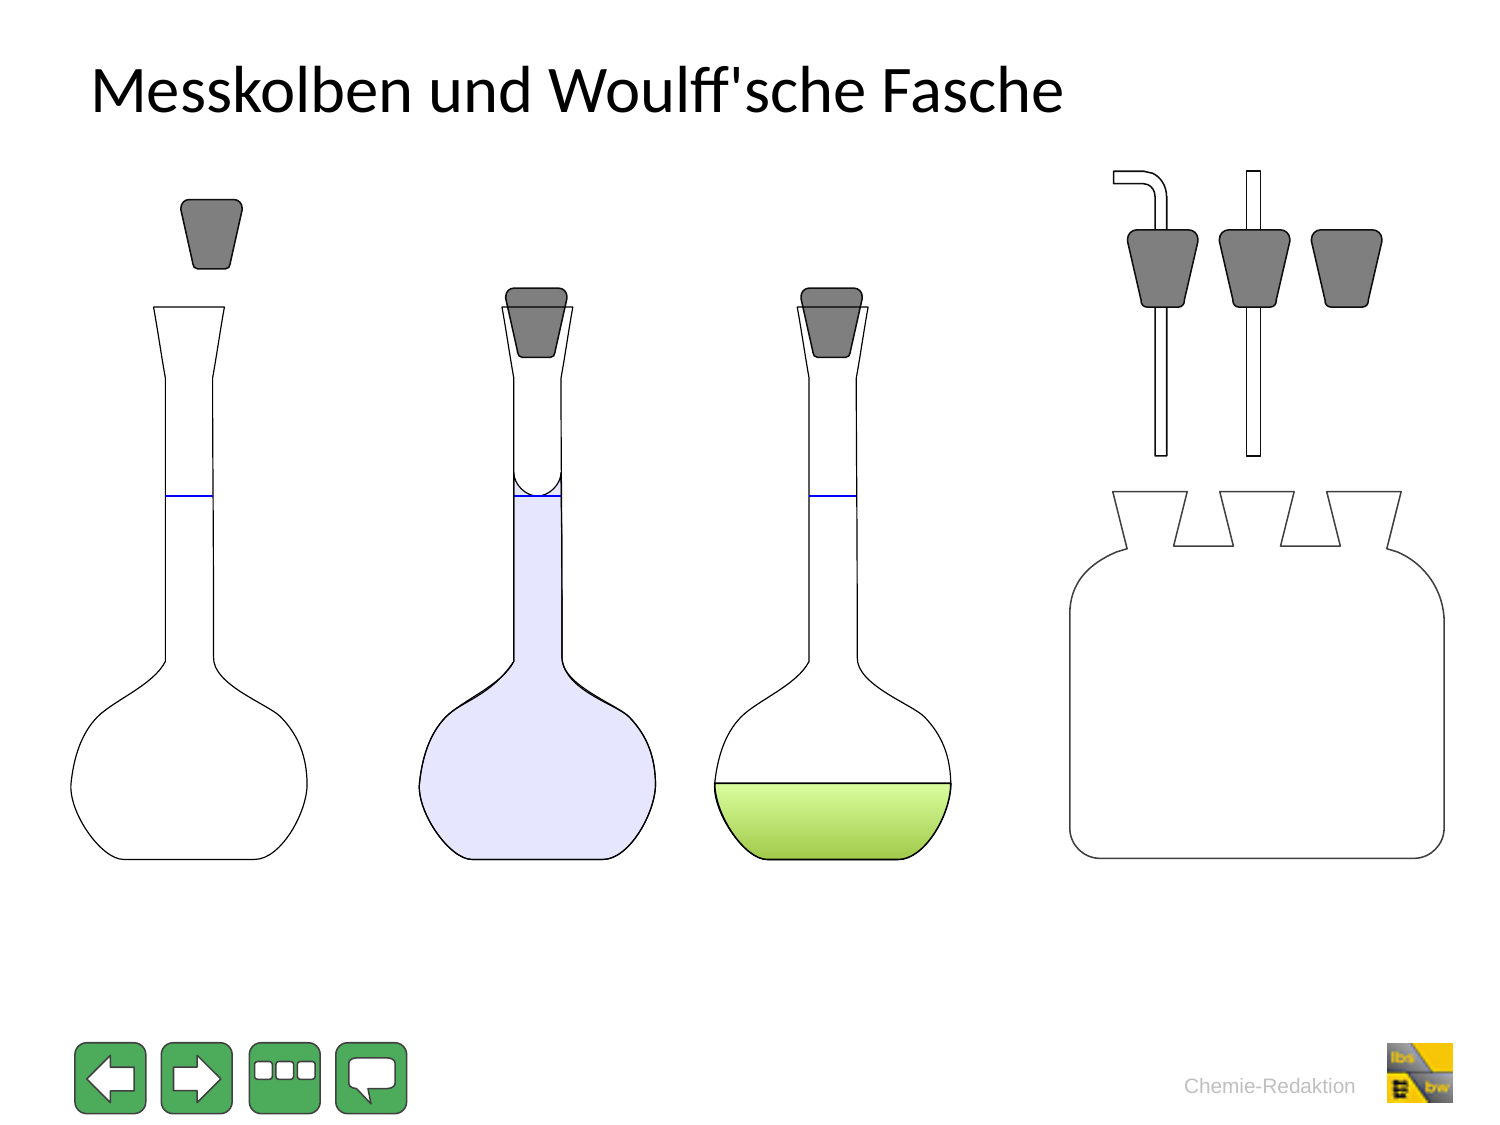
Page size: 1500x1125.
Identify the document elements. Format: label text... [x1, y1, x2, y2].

text_box [1311, 229, 1382, 308]
text_box [803, 308, 861, 358]
text_box [1219, 171, 1290, 456]
picture [1387, 1043, 1453, 1103]
text_box [420, 497, 654, 858]
text_box [505, 288, 567, 306]
text_box [1069, 491, 1445, 859]
title Messkolben und Woulff'sche Fasche [75, 38, 1426, 127]
text_box [515, 478, 532, 495]
text_box [507, 308, 565, 358]
text_box [1113, 171, 1198, 456]
text_box [714, 783, 951, 860]
text_box [543, 478, 560, 495]
text_box [180, 199, 243, 269]
text_box [801, 288, 863, 306]
